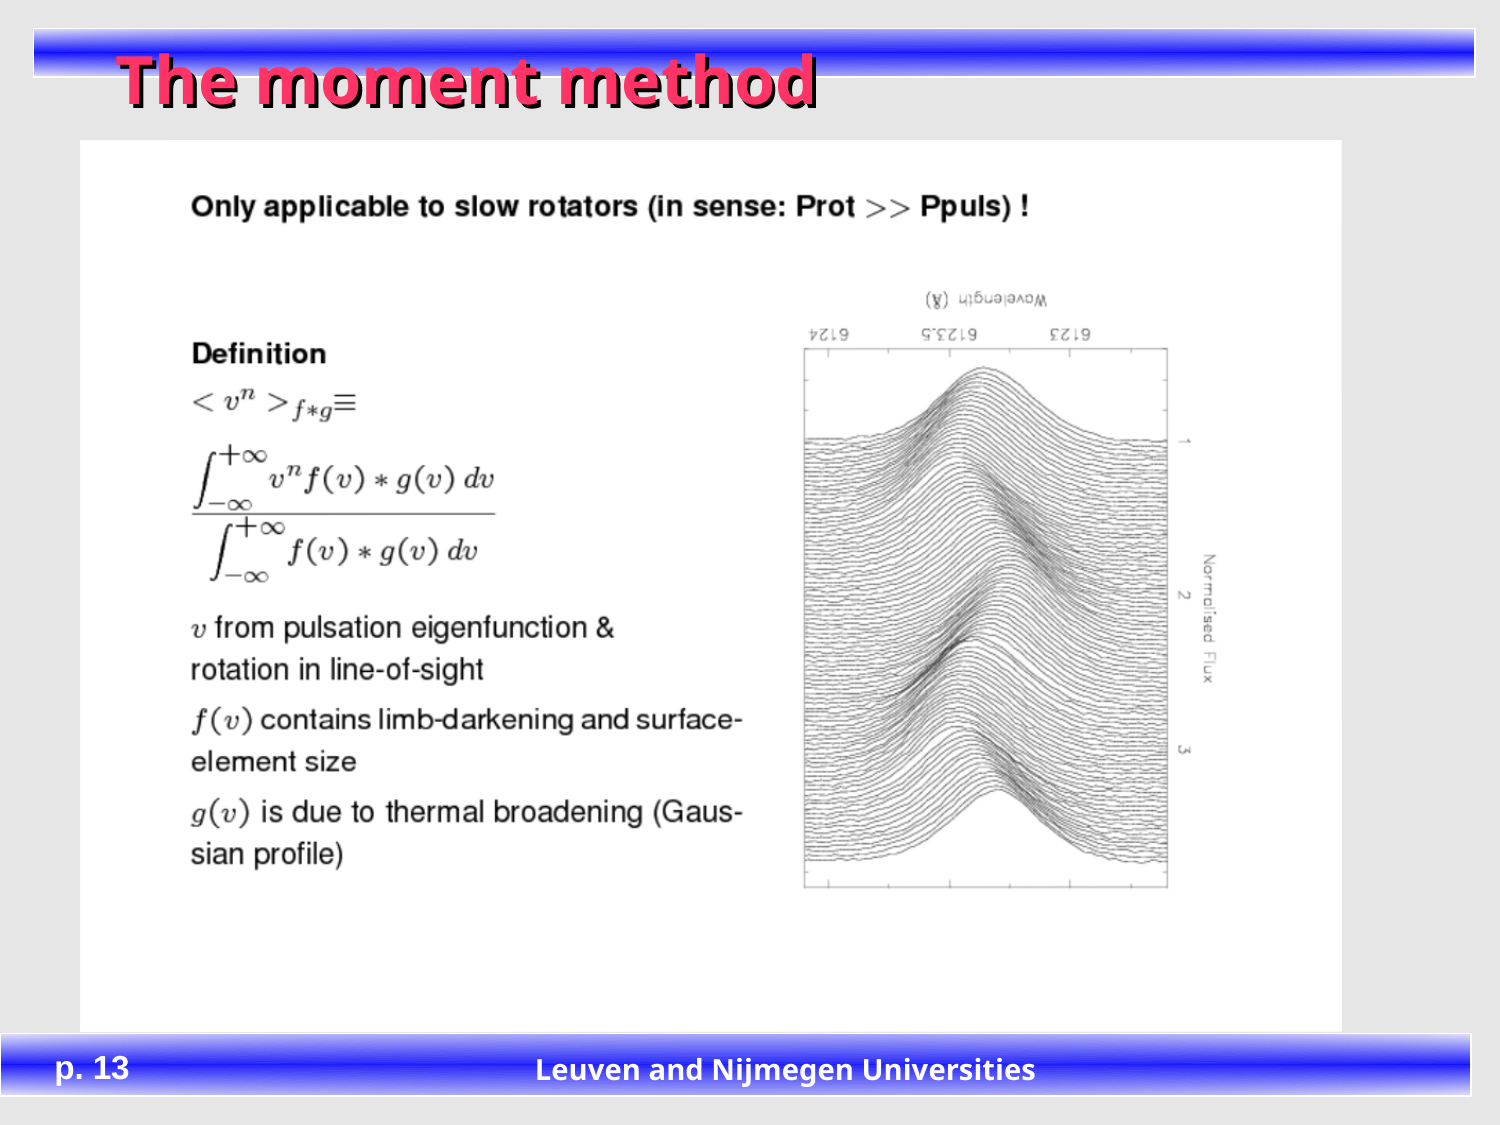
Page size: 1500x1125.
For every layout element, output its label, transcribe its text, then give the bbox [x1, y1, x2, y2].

picture [79, 139, 1342, 1032]
title Moment method: Briquet & Aerts (2003) [1034, 1070, 1470, 1074]
title Moment method: Briquet & Aerts (2003) [126, 1055, 1470, 1059]
title The moment method [64, 20, 1500, 137]
